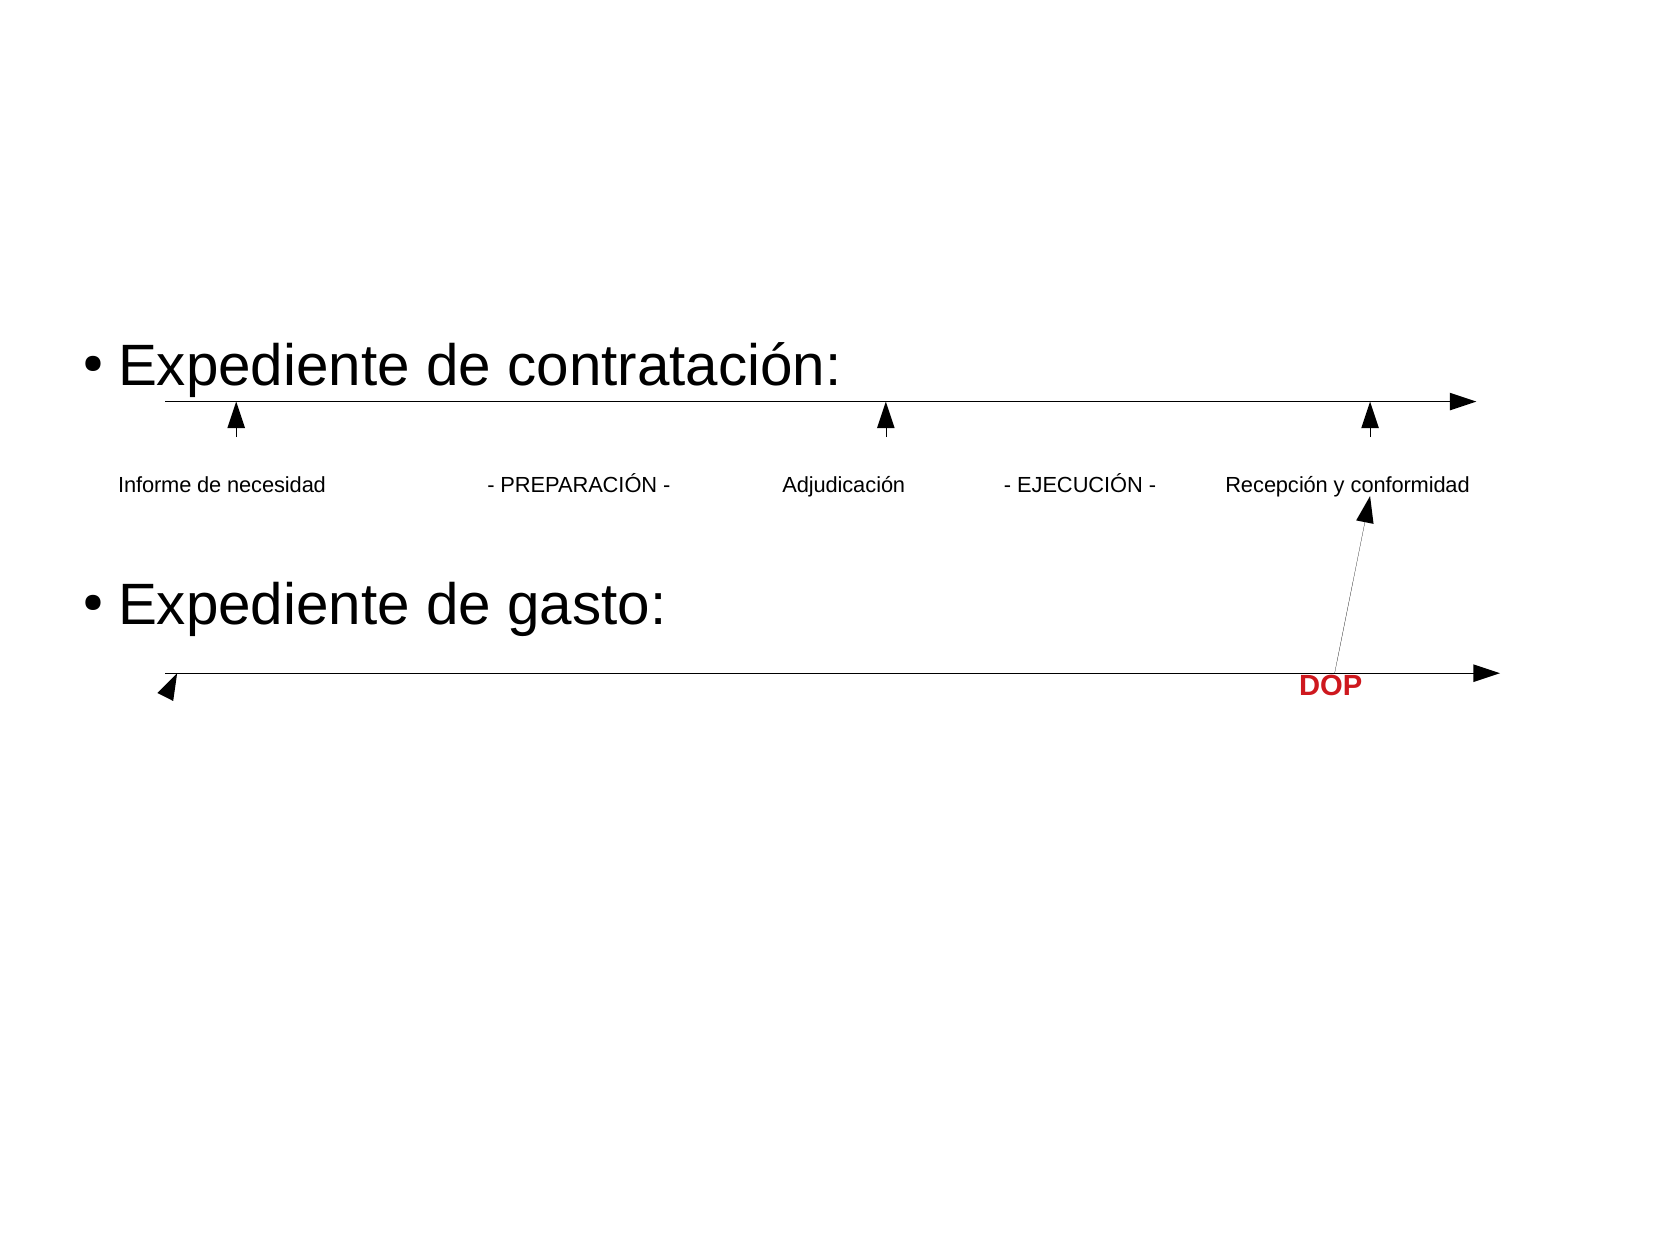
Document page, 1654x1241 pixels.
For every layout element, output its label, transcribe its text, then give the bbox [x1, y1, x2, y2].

subtitle Expediente de contratación: Informe de necesidad - PREPARACIÓN - Adjudicación - EJECUCIÓN - Recepción y conformidad Expediente de gasto: DOP [82, 49, 1571, 1010]
